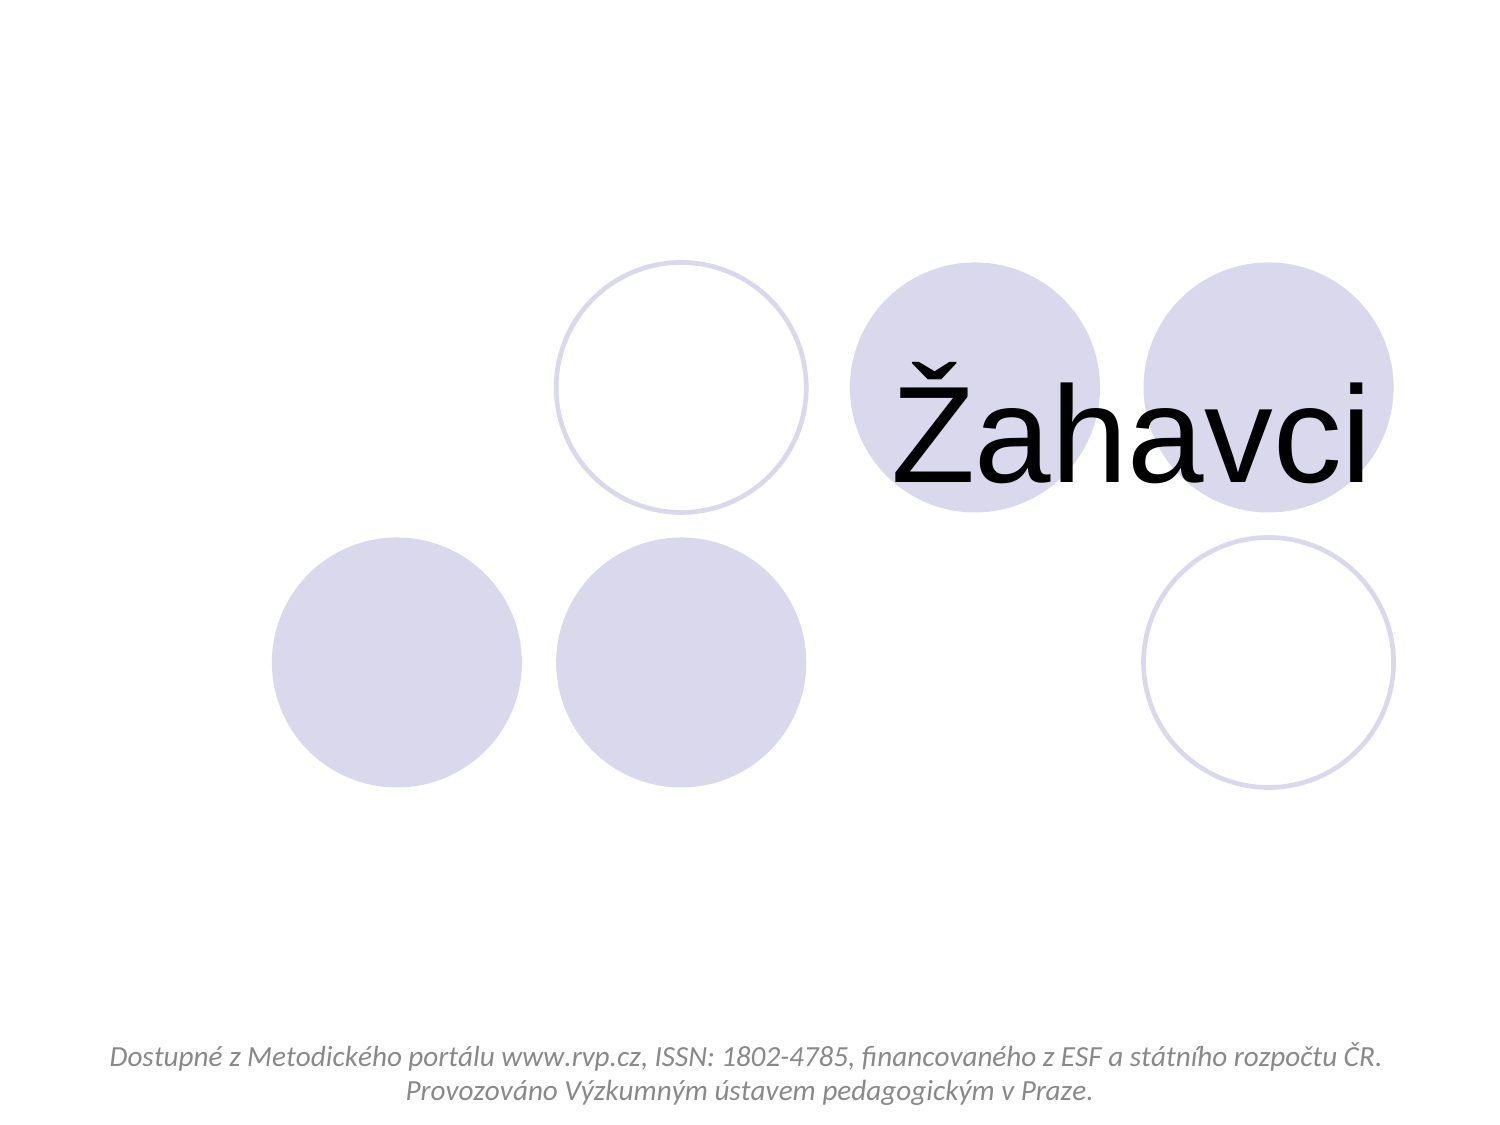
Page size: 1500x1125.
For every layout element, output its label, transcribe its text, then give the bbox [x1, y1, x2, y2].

text_box Dostupné z Metodického portálu www.rvp.cz, ISSN: 1802-4785, financovaného z ESF a státního rozpočtu ČR. Provozováno Výzkumným ústavem pedagogickým v Praze. [0, 1029, 1500, 1115]
title Žahavci [112, 199, 1388, 518]
